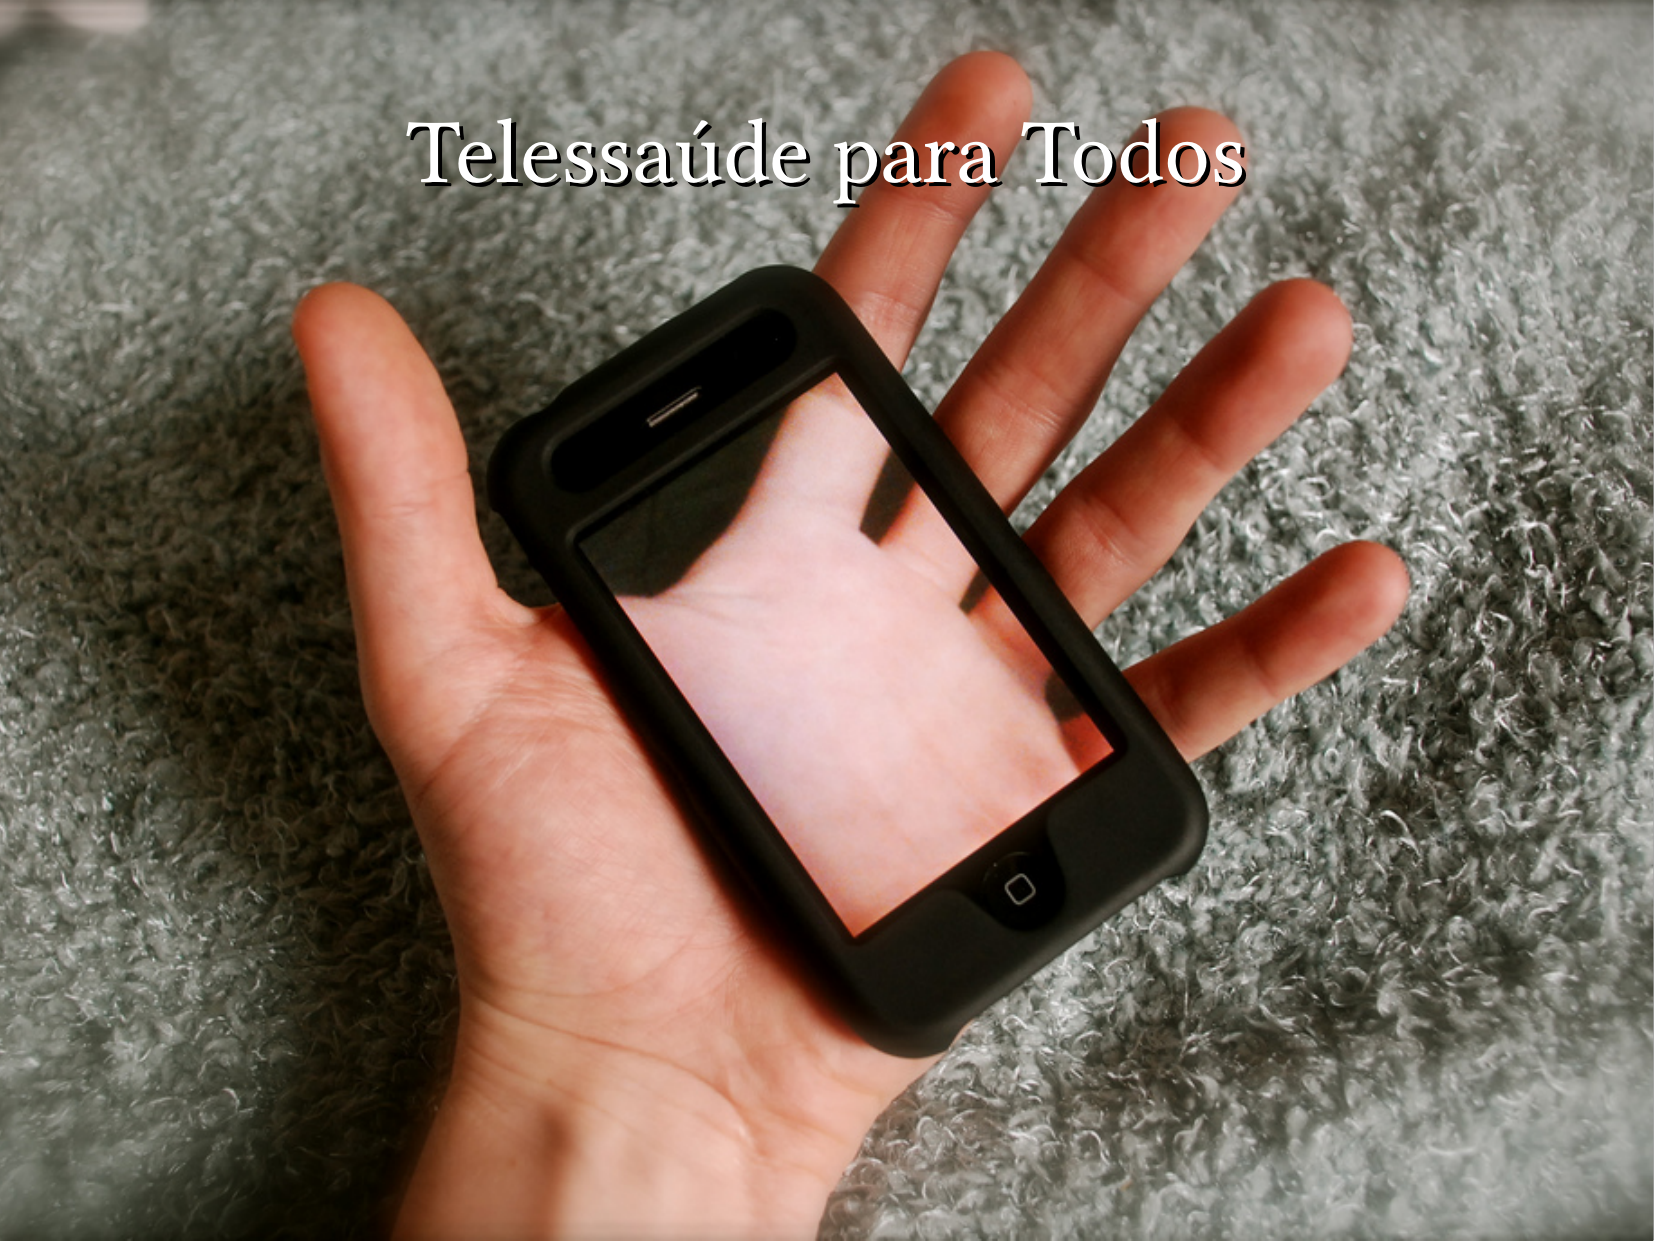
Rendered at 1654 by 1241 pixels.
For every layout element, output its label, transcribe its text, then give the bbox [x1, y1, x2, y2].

picture [0, 0, 1654, 1241]
title Telessaúde para Todos [82, 49, 1571, 257]
